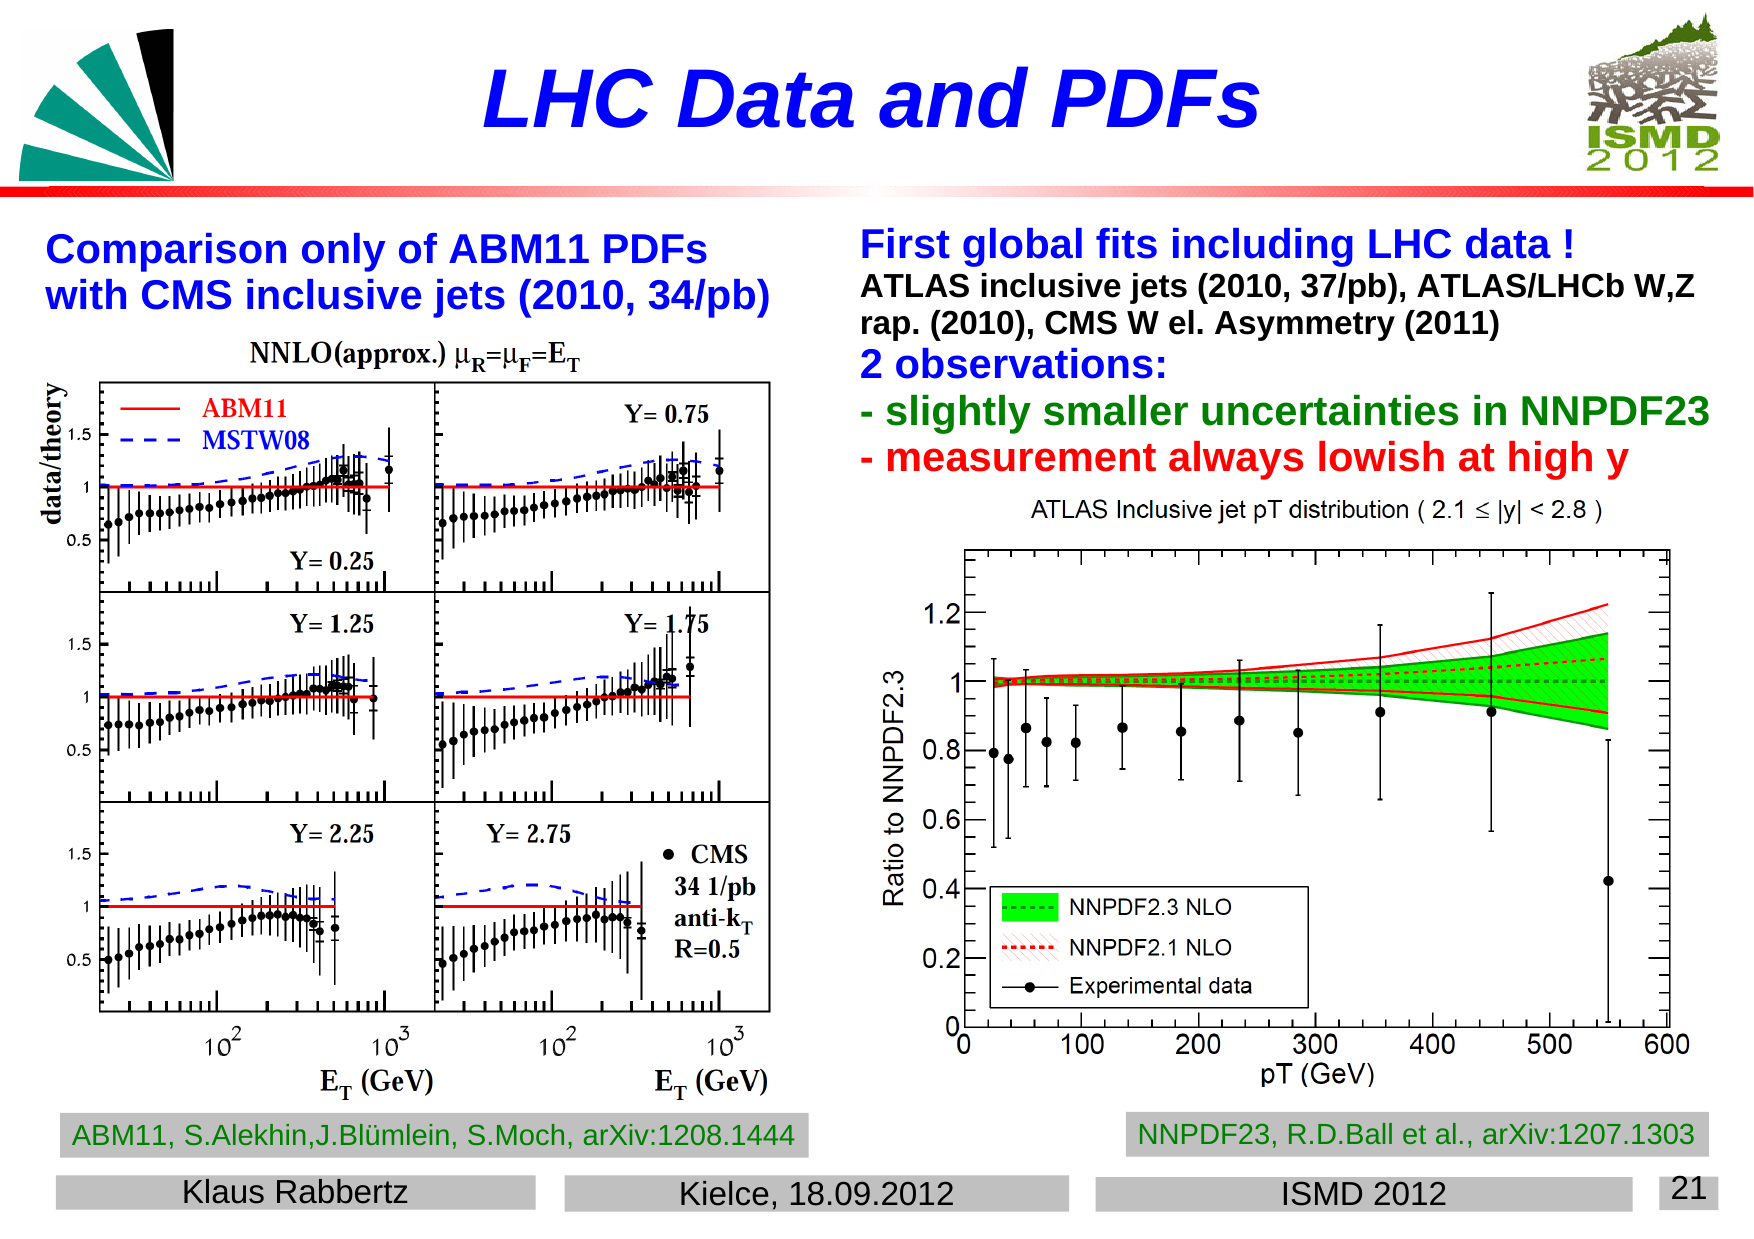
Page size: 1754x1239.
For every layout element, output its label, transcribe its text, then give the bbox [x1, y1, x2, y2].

title LHC Data and PDFs [220, 16, 1525, 182]
picture [875, 490, 1693, 1095]
picture [19, 29, 174, 183]
text_box NNPDF23, R.D.Ball et al., arXiv:1207.1303 [1125, 1111, 1709, 1157]
picture [35, 326, 776, 1109]
text_box ABM11, S.Alekhin,J.Blümlein, S.Moch, arXiv:1208.1444 [60, 1112, 809, 1158]
text_box First global fits including LHC data ! ATLAS inclusive jets (2010, 37/pb), ATLAS/LHCb W,Z rap. (2010), CMS W el. Asymmetry (2011) 2 observations: - slightly smaller uncertainties in NNPDF23 - measurement always lowish at high y [848, 214, 1729, 487]
text_box Comparison only of ABM11 PDFs with CMS inclusive jets (2010, 34/pb) [33, 219, 785, 325]
picture [1579, 5, 1727, 177]
